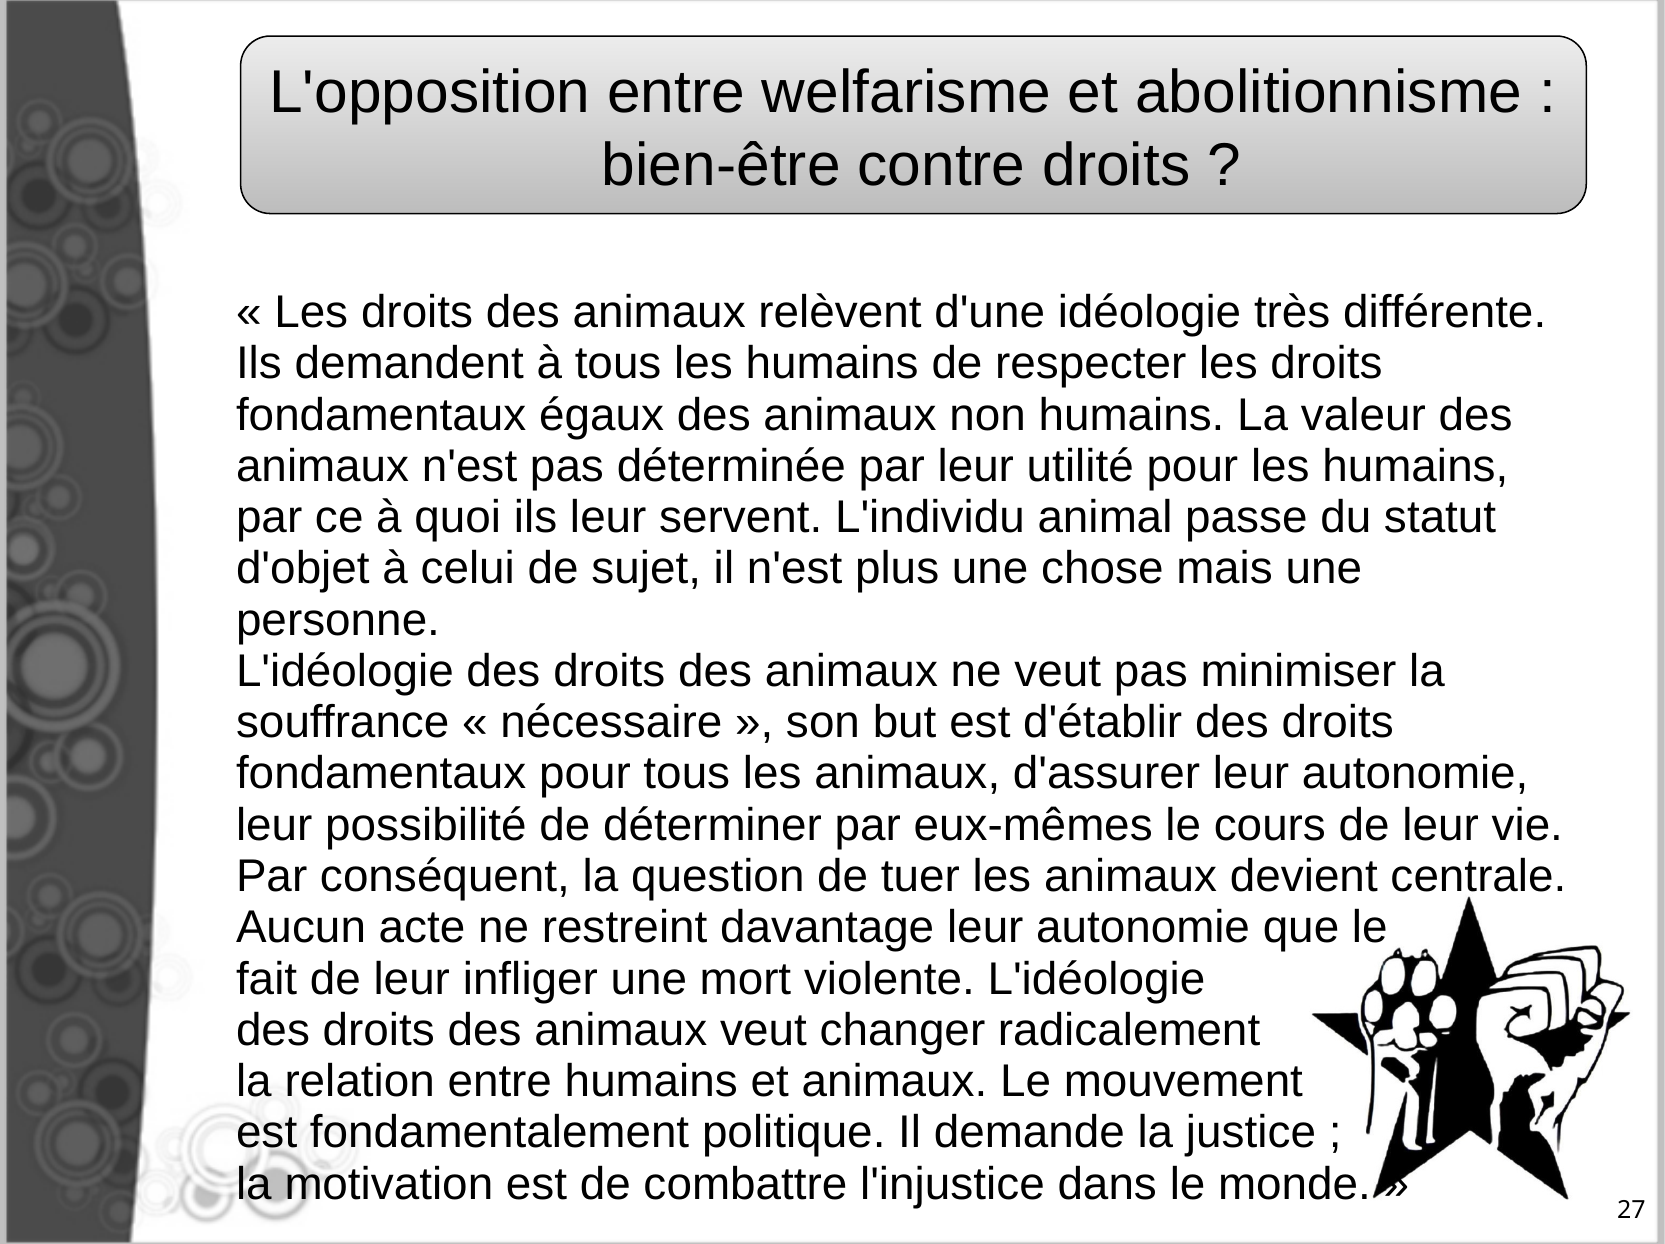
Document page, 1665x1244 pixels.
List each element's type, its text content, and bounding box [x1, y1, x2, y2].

text_box L'opposition entre welfarisme et abolitionnisme : bien-être contre droits ? [251, 44, 1576, 205]
text_box « Les droits des animaux relèvent d'une idéologie très différente. Ils demandent à tous les humains de respecter les droits fondamentaux égaux des animaux non humains. La valeur des animaux n'est pas déterminée par leur utilité pour les humains, par ce à quoi ils leur servent. L'individu animal passe du statut d'objet à celui de sujet, il n'est plus une chose mais une personne. L'idéologie des droits des animaux ne veut pas minimiser la souffrance « nécessaire », son but est d'établir des droits fondamentaux pour tous les animaux, d'assurer leur autonomie, leur possibilité de déterminer par eux-mêmes le cours de leur vie. Par conséquent, la question de tuer les animaux devient centrale. Aucun acte ne restreint davantage leur autonomie que le fait de leur infliger une mort violente. L'idéologie des droits des animaux veut changer radicalement la relation entre humains et animaux. Le mouvement est fondamentalement politique. Il demande la justice ; la motivation est de combattre l'injustice dans le monde. » [221, 278, 1591, 1244]
text_box [240, 36, 1587, 214]
slide_number <numéro> [1602, 1186, 1665, 1231]
picture [3, 0, 1662, 1244]
